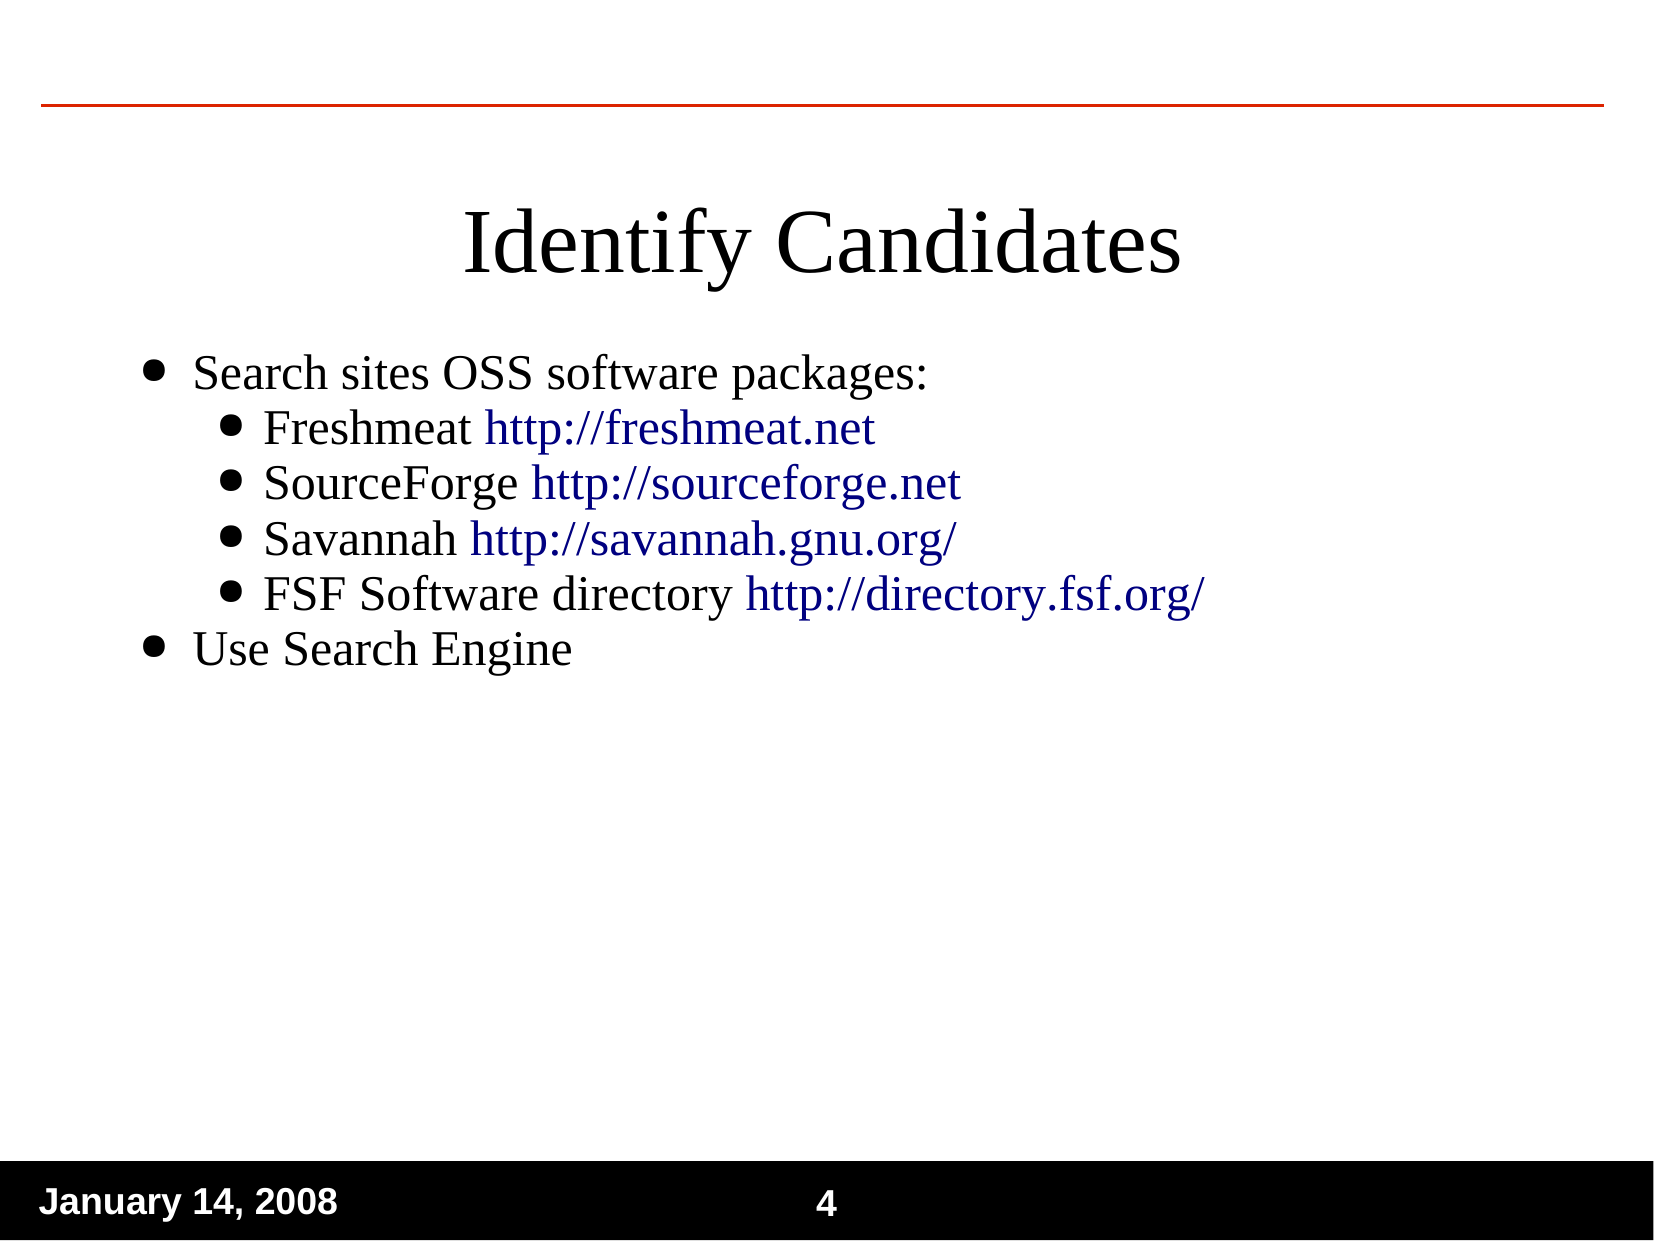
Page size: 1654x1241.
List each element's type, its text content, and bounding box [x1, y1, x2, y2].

title Identify Candidates [117, 137, 1530, 346]
list Search sites OSS software packages: Freshmeat http://freshmeat.net SourceForge http://sourceforge.net Savannah http://savannah.gnu.org/ FSF Software directory http://directory.fsf.org/ Use Search Engine [121, 344, 1534, 1127]
